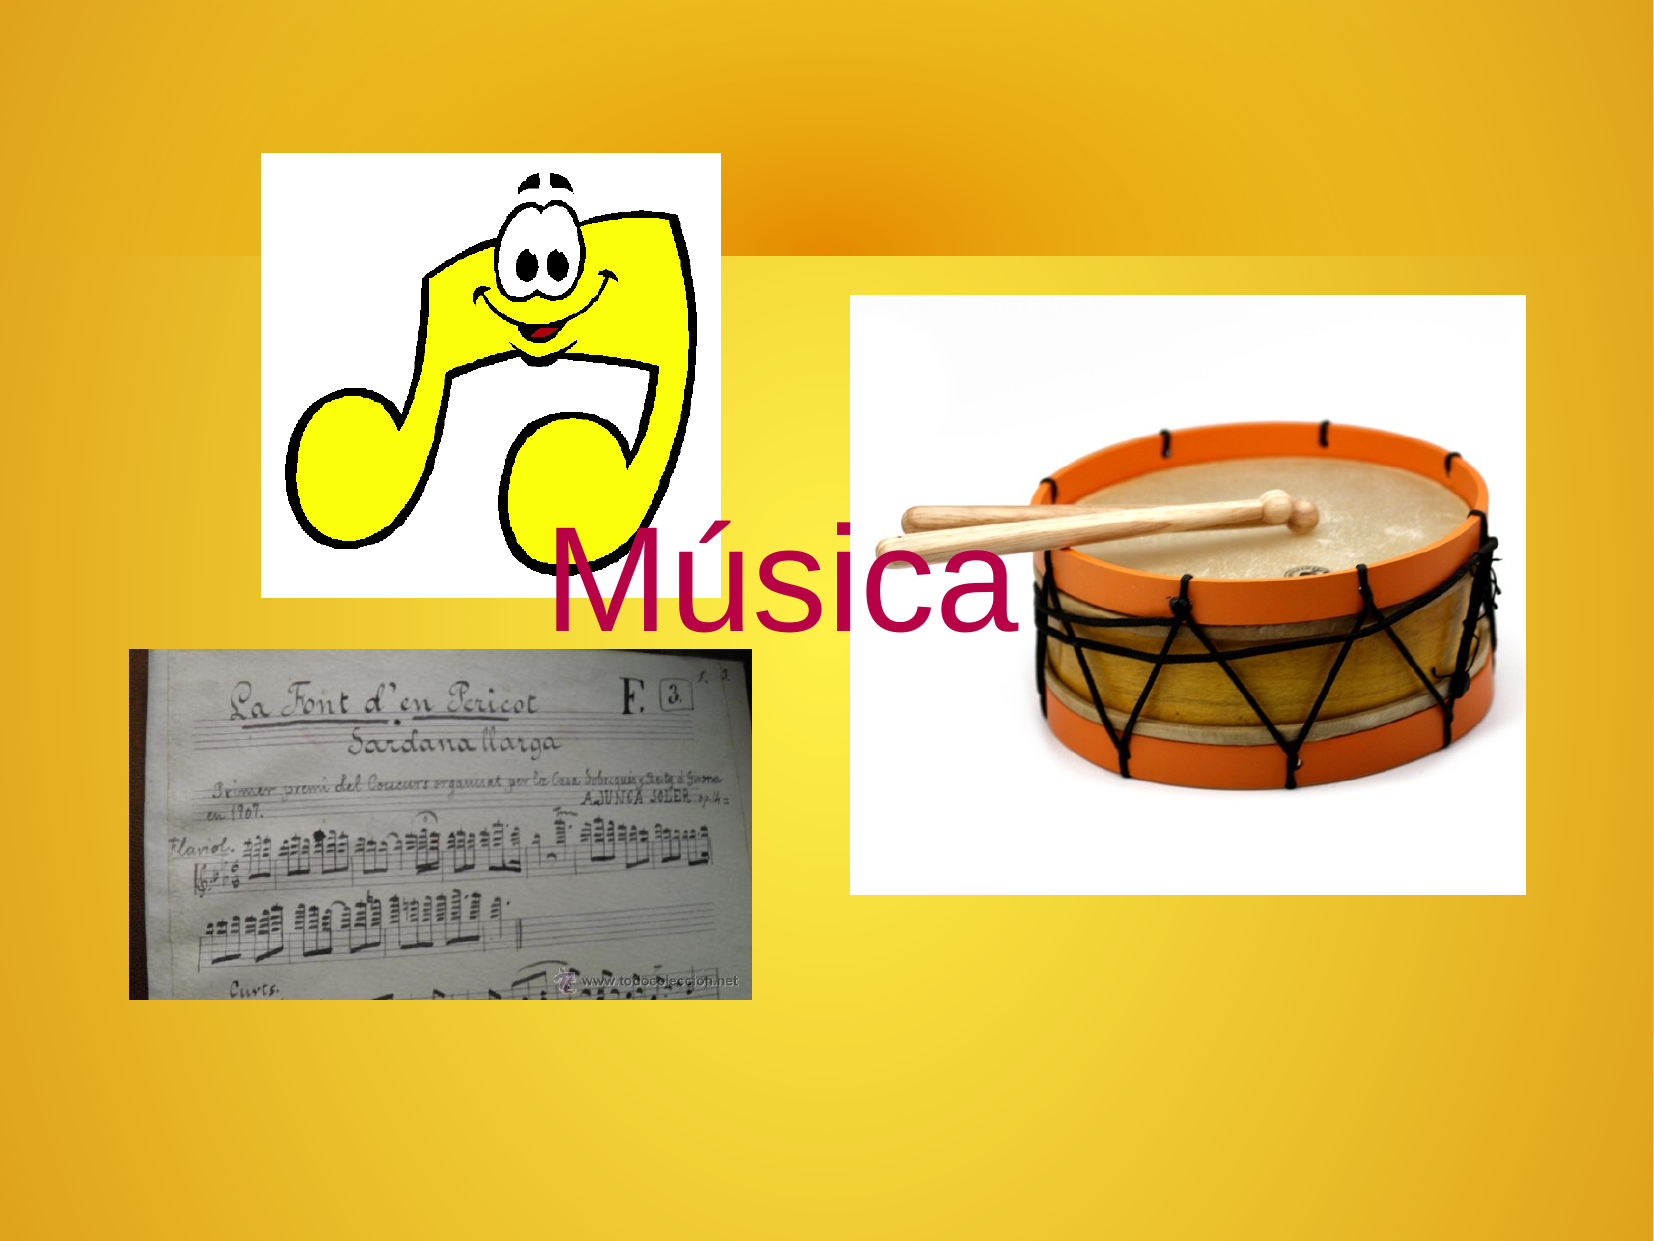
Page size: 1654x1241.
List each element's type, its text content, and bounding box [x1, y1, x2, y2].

picture [261, 153, 721, 598]
picture [129, 649, 752, 1000]
picture [850, 295, 1526, 895]
list Música [465, 496, 1028, 709]
